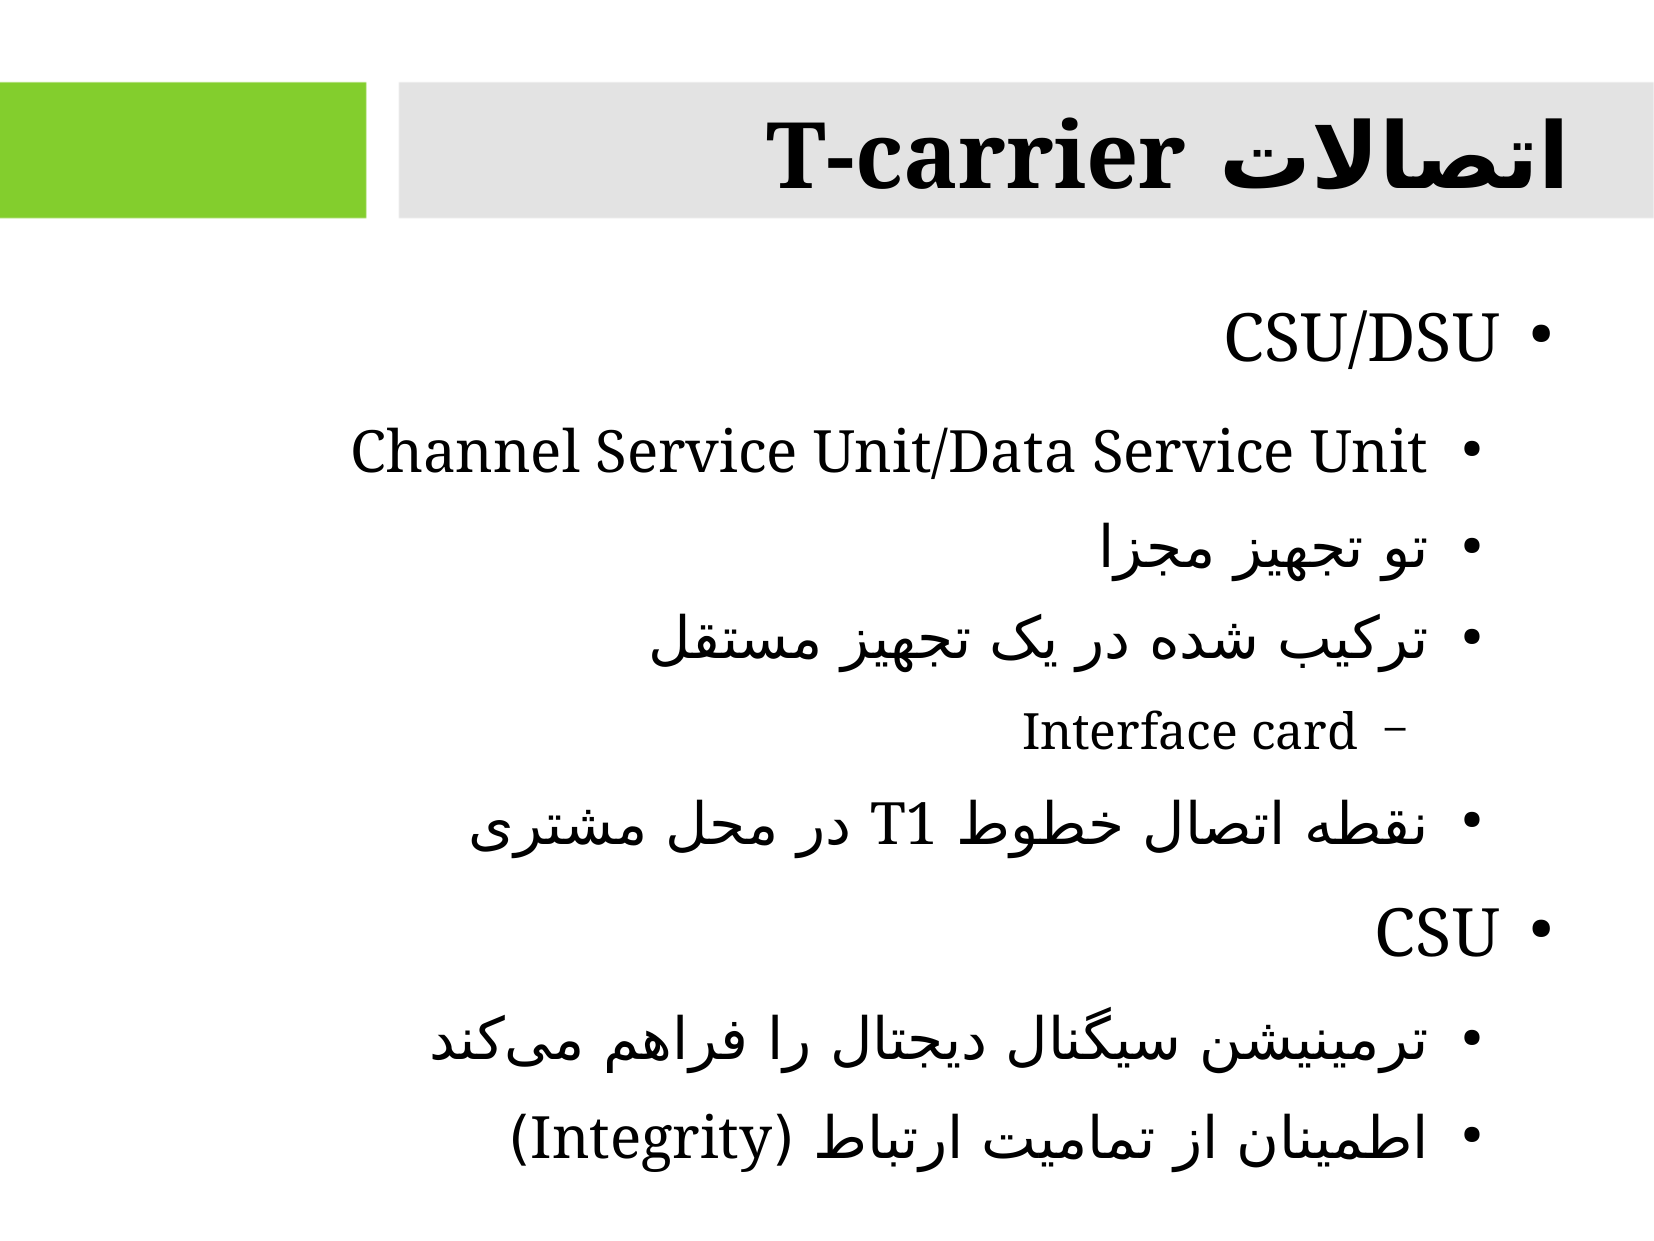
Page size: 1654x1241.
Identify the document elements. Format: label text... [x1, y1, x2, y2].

title اتصالات T-carrier [82, 49, 1571, 257]
picture [0, 0, 1654, 1241]
list CSU/DSU Channel Service Unit/Data Service Unit تو تجهیز مجزا ترکیب شده در یک تجهیز مستقل Interface card نقطه اتصال خطوط T1 در محل مشتری CSU ترمینیشن سیگنال دیجتال را فراهم می‌کند اطمینان از تمامیت ارتباط (Integrity) [82, 290, 1571, 1186]
